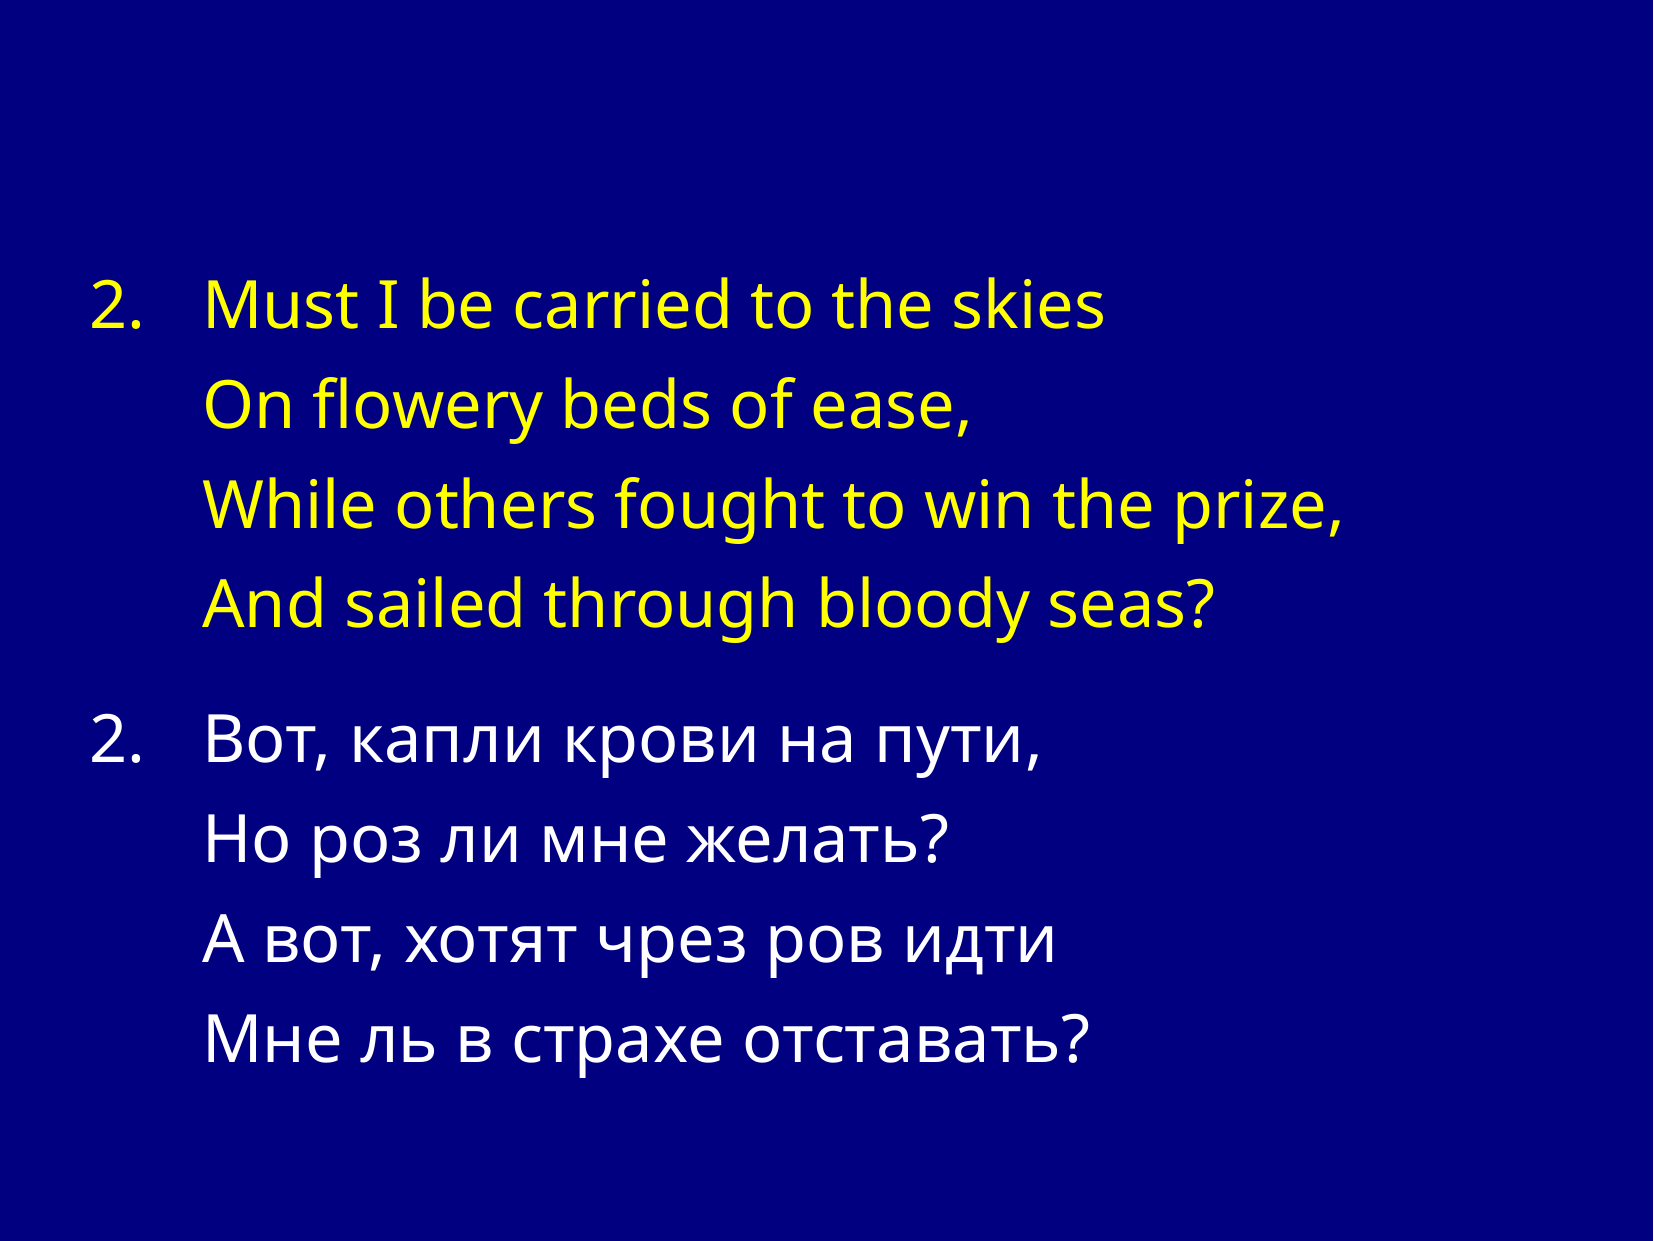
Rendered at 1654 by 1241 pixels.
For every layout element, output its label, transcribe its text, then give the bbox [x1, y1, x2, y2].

text_box 2. Вот, капли крови на пути, Но роз ли мне желать? А вот, хотят чрез ров идти Мне ль в страхе отставать? [75, 675, 1576, 1163]
text_box 2. Must I be carried to the skies On flowery beds of ease, While others fought to win the prize, And sailed through bloody seas? [75, 150, 1576, 638]
